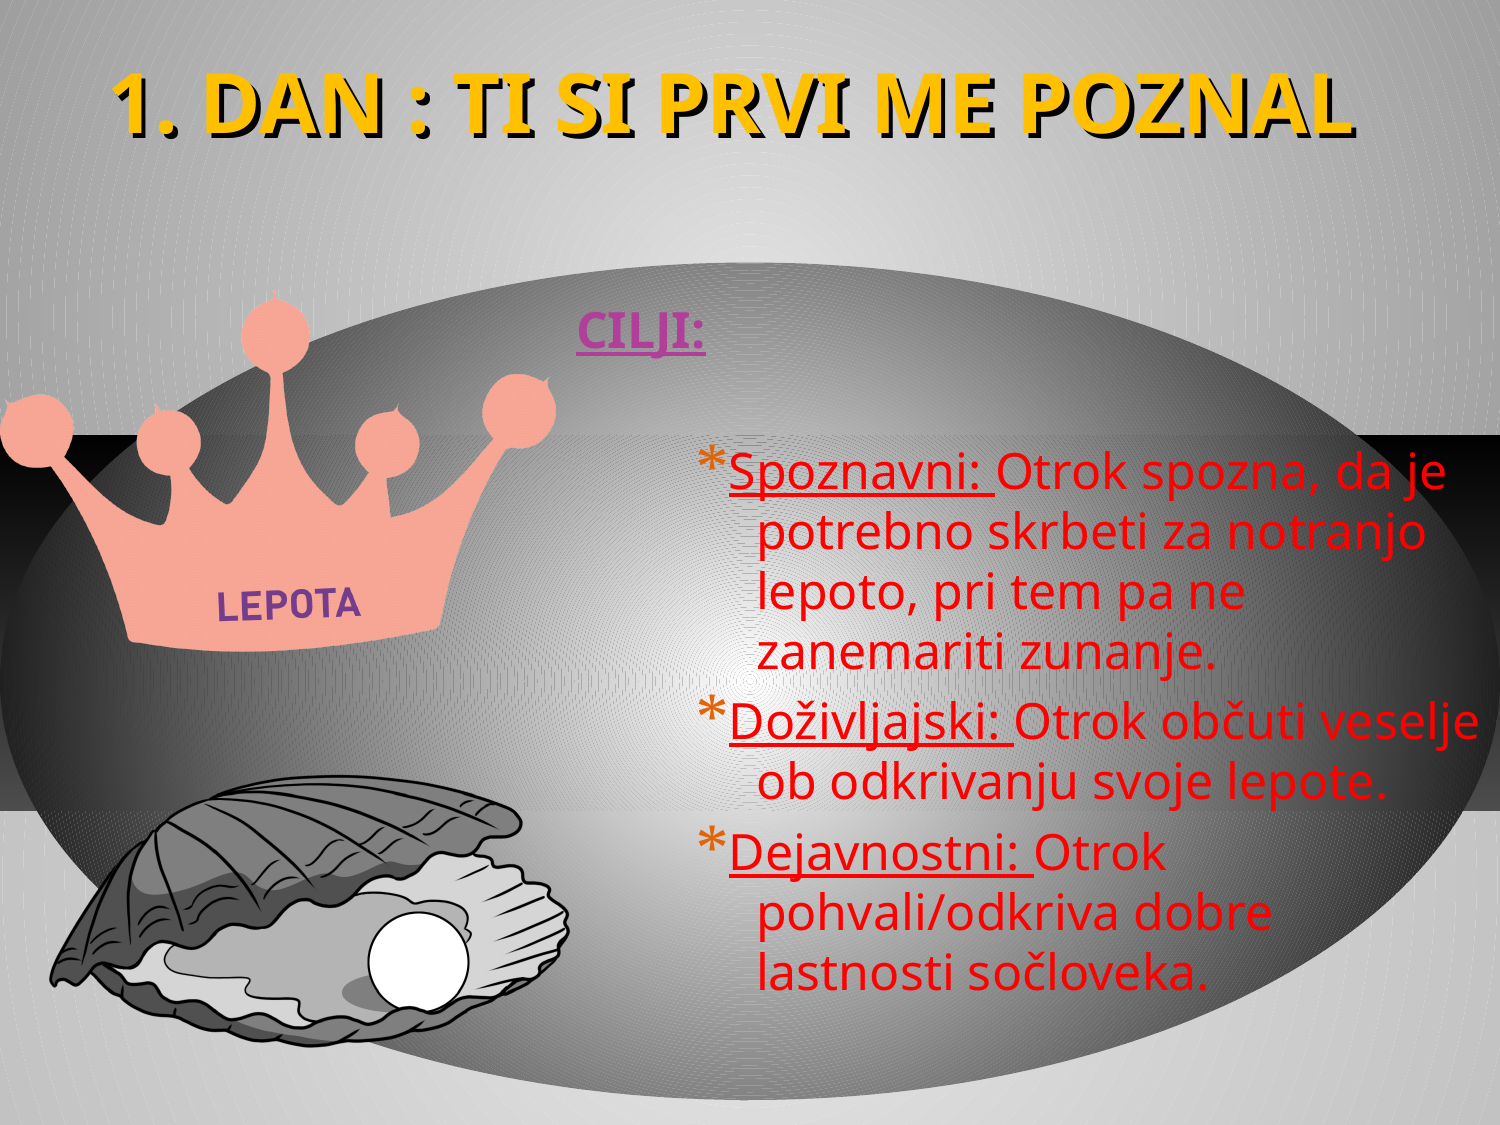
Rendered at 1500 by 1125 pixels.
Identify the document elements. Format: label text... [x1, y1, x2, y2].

picture [0, 290, 609, 1125]
subtitle CILJI: Spoznavni: Otrok spozna, da je potrebno skrbeti za notranjo lepoto, pri tem pa ne zanemariti zunanje. Doživljajski: Otrok občuti veselje ob odkrivanju svoje lepote. Dejavnostni: Otrok pohvali/odkriva dobre lastnosti sočloveka. [561, 290, 1500, 1012]
text_box 1. DAN : TI SI PRVI ME POZNAL [89, 43, 1374, 158]
